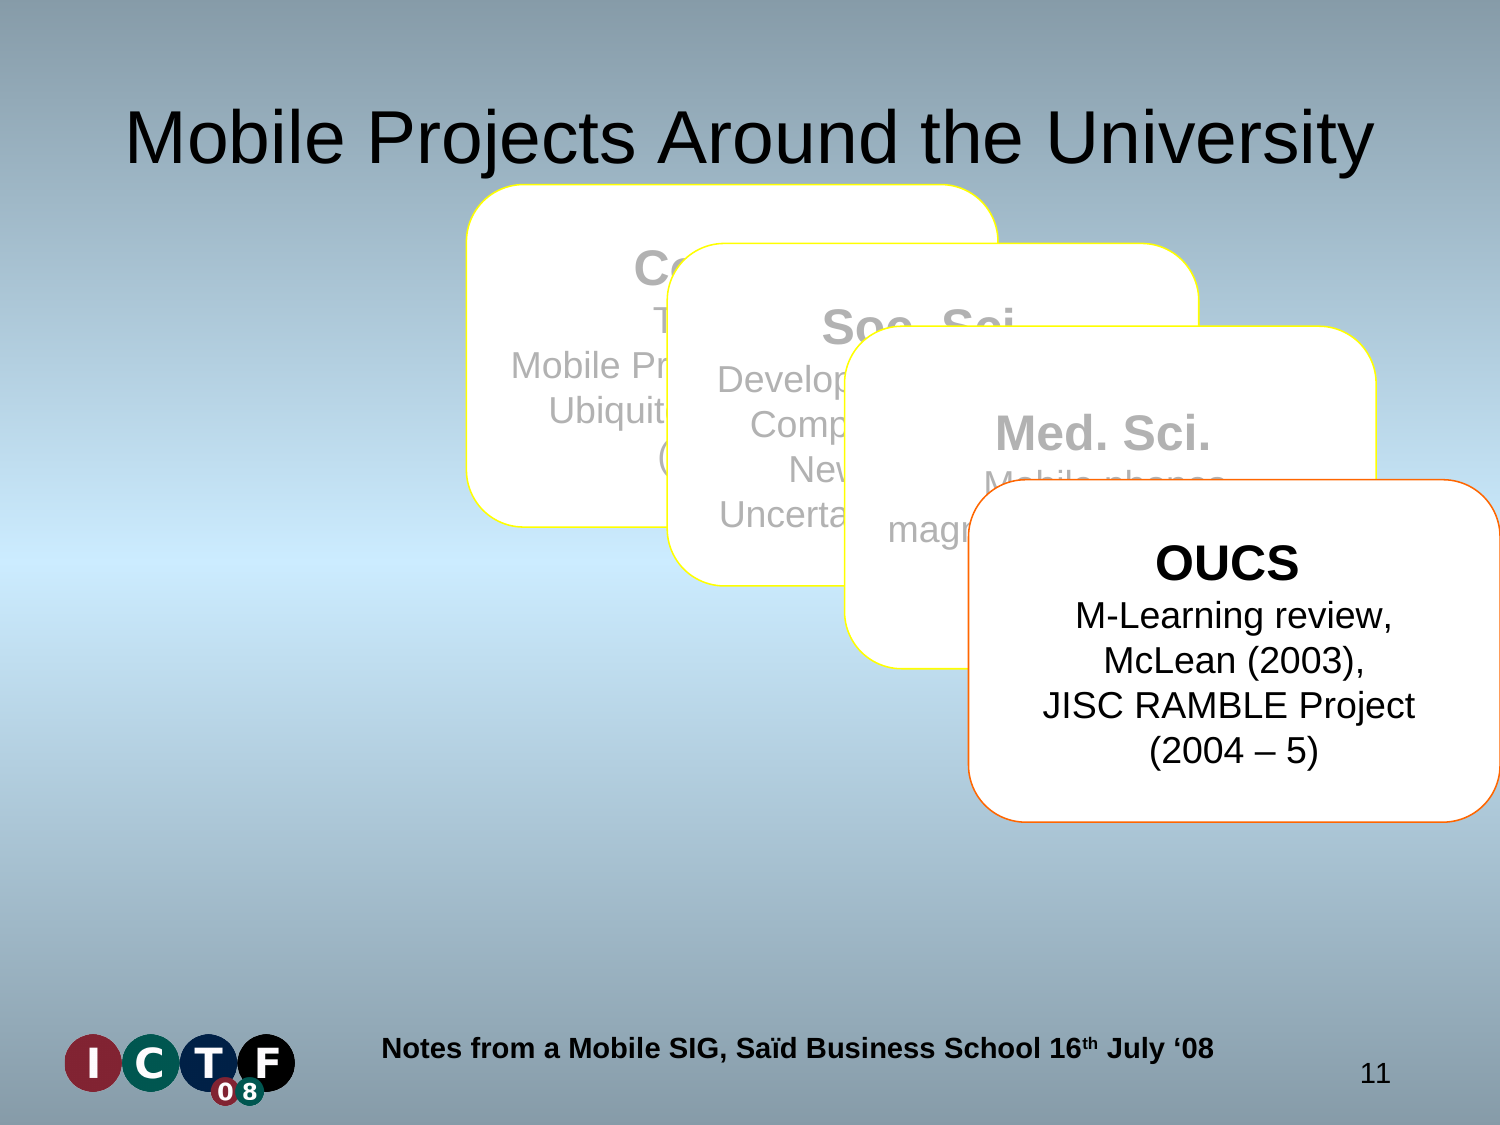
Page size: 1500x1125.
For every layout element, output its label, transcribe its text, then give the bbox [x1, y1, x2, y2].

text_box Comlab Theory of Mobile Processes (1990s), Ubiquitous Computing (2007 – ) [466, 184, 998, 528]
text_box Med. Sci. Mobile phones, magnetic fields and cancer, (2003, 2006) [844, 326, 1377, 669]
text_box Soc. Sci. Development of Handheld Computing in the UK: New Technology, Uncertain Uses (1997 - 9) [667, 243, 1199, 586]
picture [64, 1034, 295, 1106]
text_box OUCS M-Learning review, McLean (2003), JISC RAMBLE Project (2004 – 5) [968, 479, 1500, 823]
title Mobile Projects Around the University [88, 74, 1412, 201]
